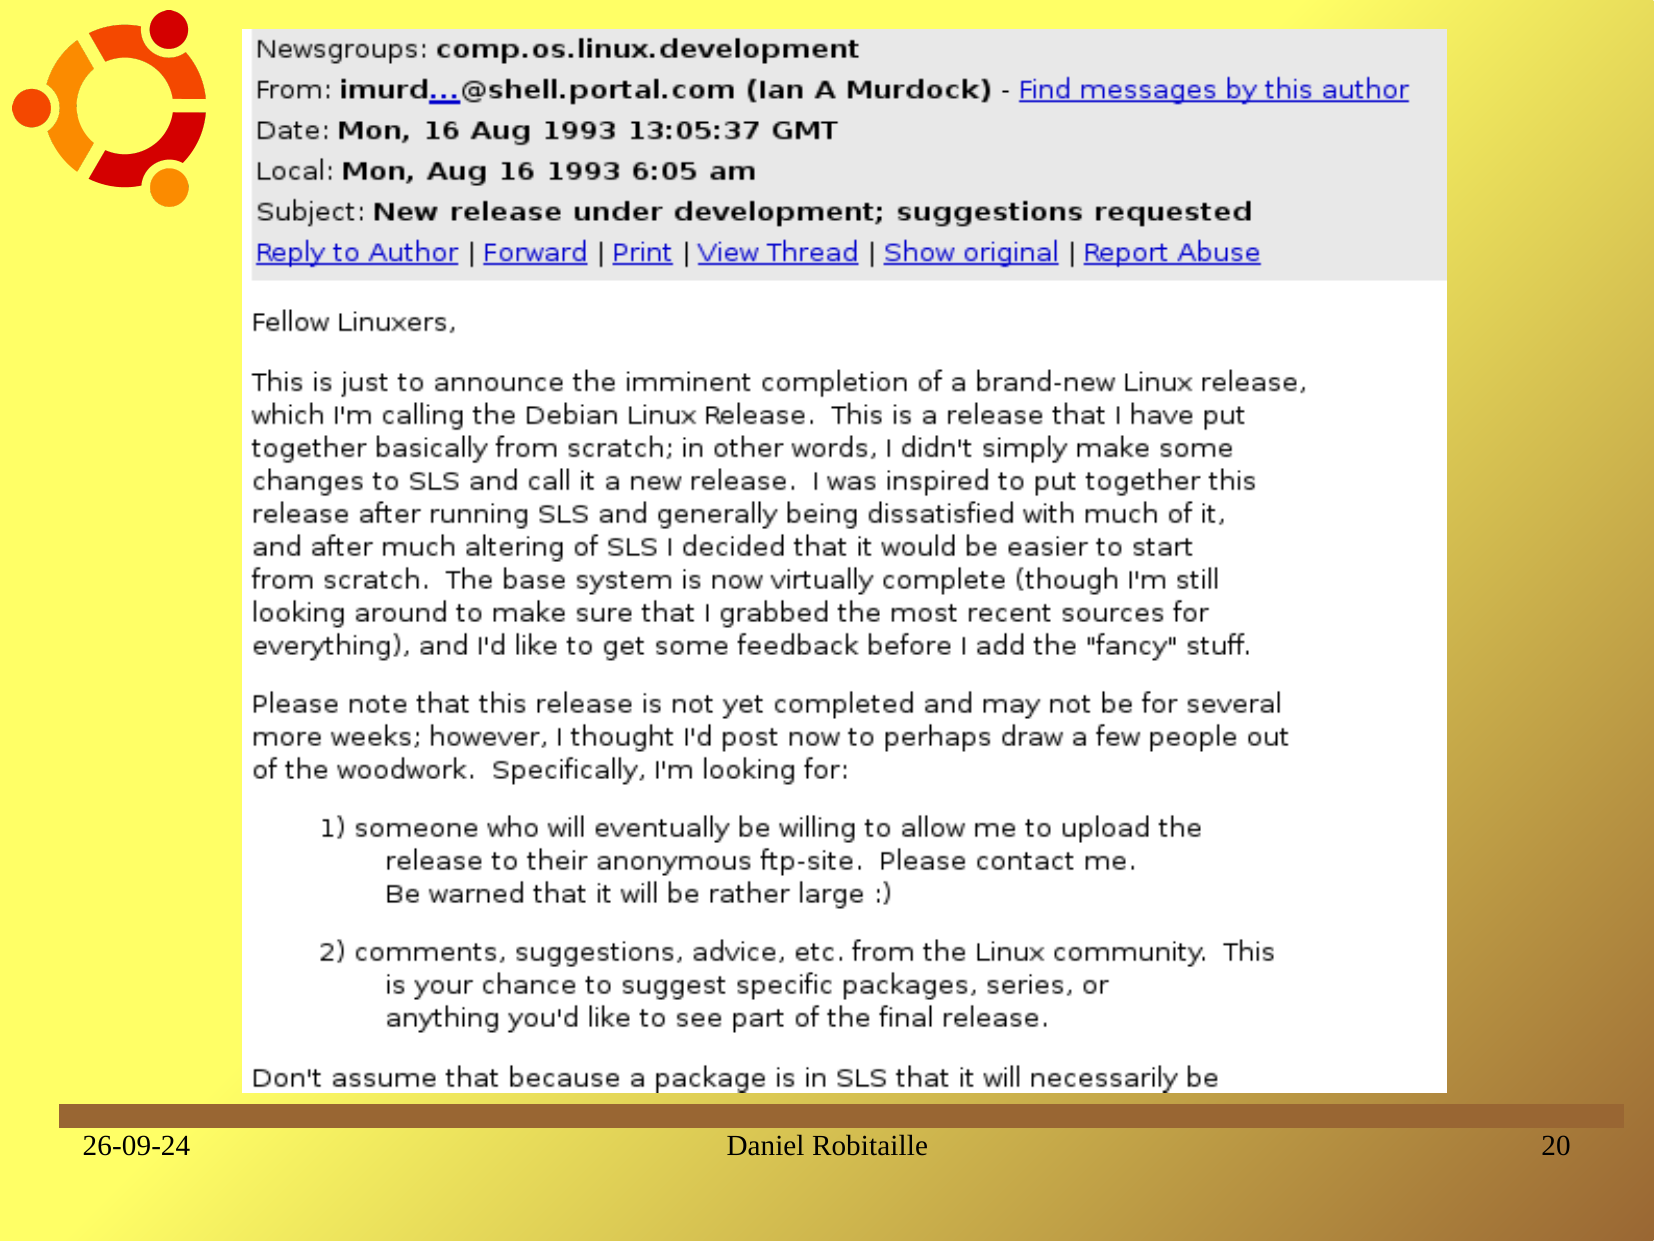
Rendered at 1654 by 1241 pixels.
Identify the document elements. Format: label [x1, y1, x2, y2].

picture [12, 10, 207, 207]
picture [242, 29, 1447, 1093]
